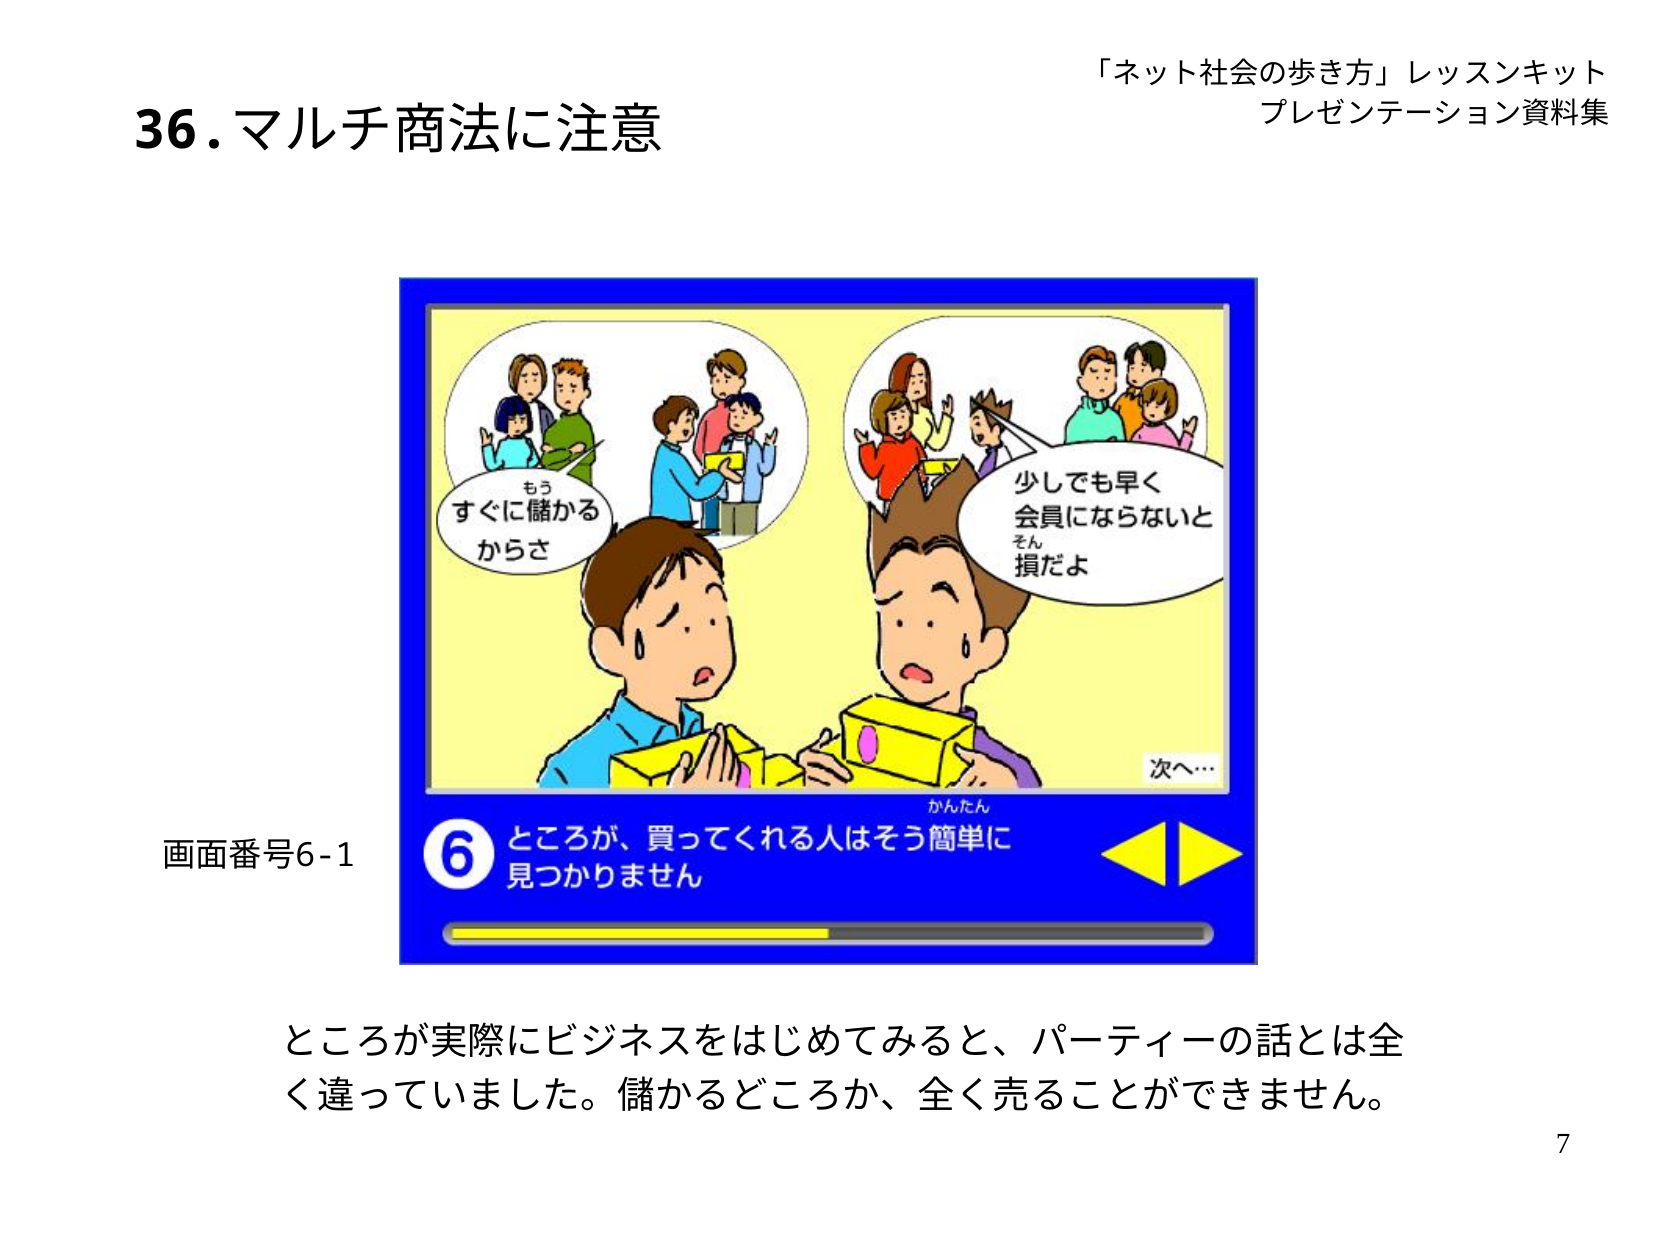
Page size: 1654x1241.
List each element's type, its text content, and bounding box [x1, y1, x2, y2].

picture [399, 277, 1258, 965]
text_box 36.マルチ商法に注意 [118, 88, 1241, 169]
text_box 「ネット社会の歩き方」レッスンキット プレゼンテーション資料集 [1062, 44, 1625, 139]
text_box 画面番号6-1 [147, 826, 384, 882]
text_box ところが実際にビジネスをはじめてみると、パーティーの話とは全く違っていました。儲かるどころか、全く売ることができません。 [265, 1003, 1447, 1128]
